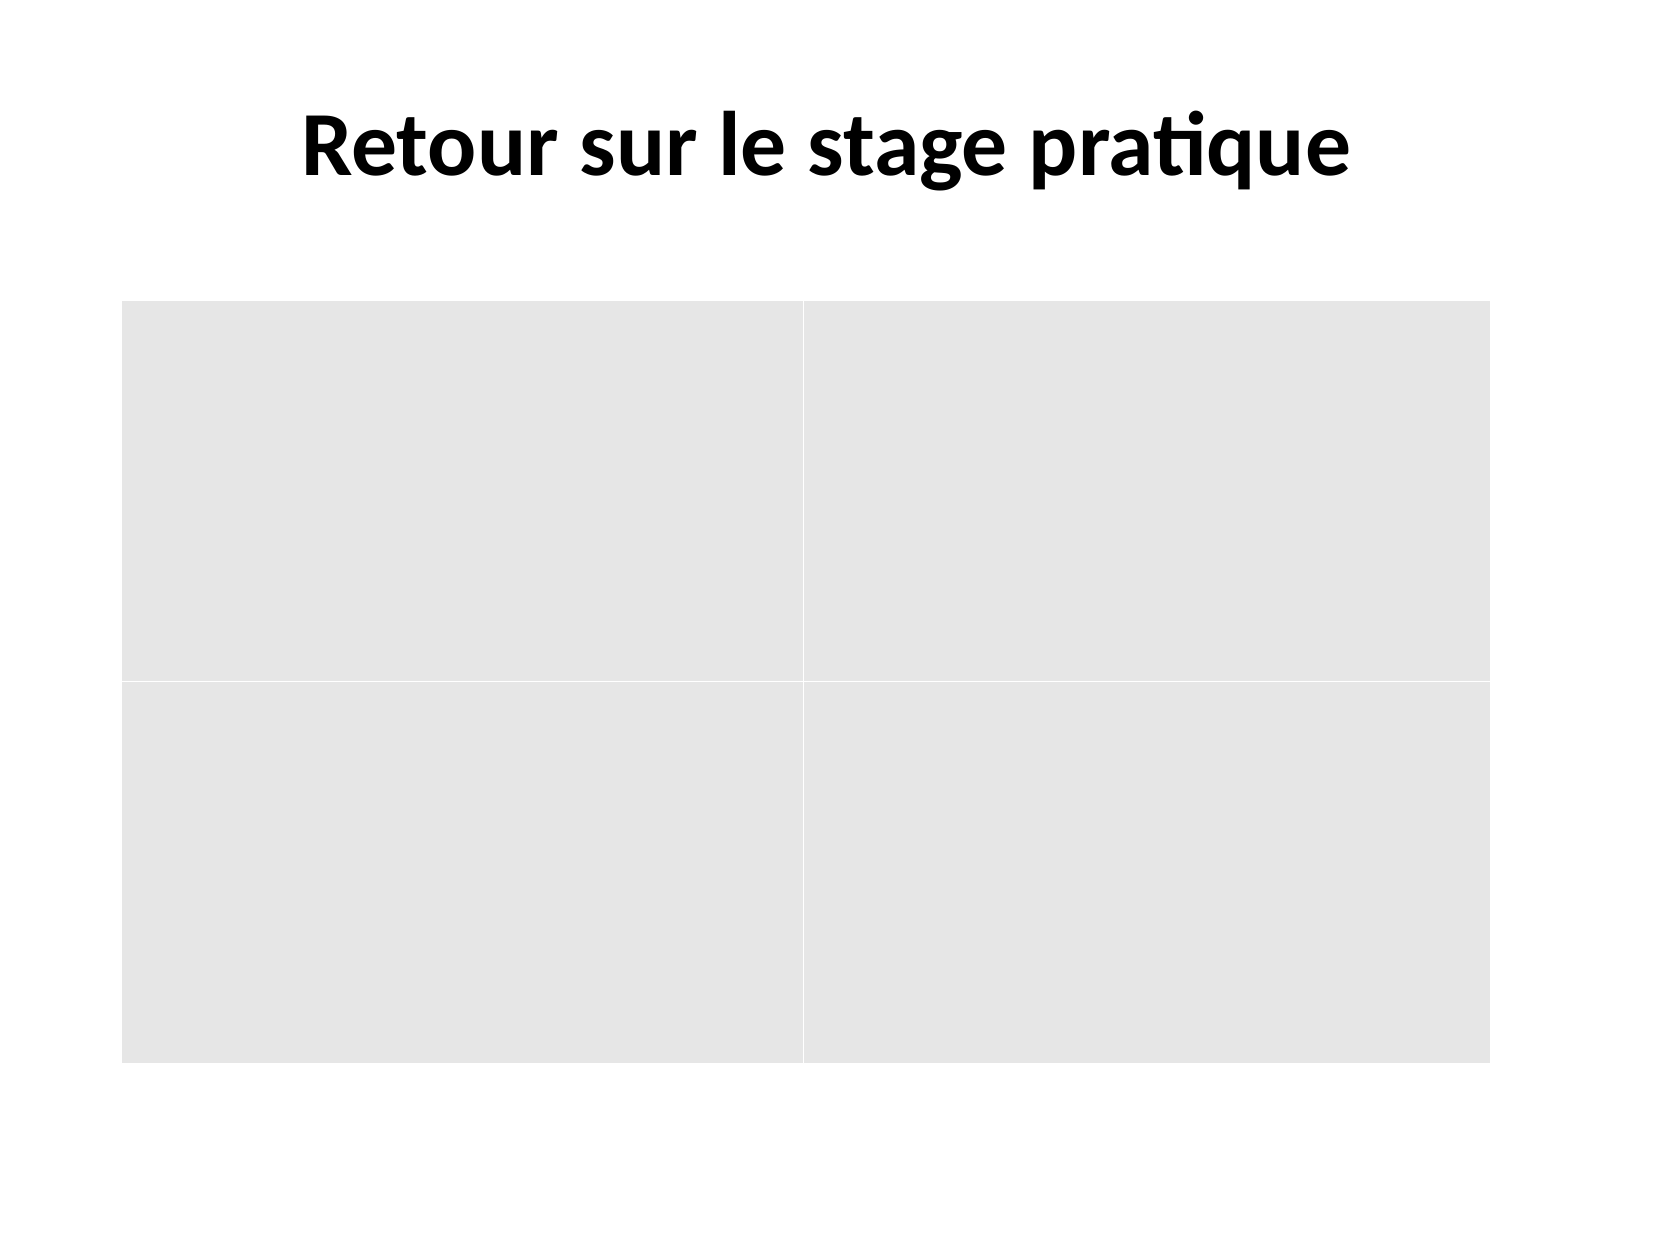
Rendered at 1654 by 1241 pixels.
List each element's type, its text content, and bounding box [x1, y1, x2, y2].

table_header [122, 301, 803, 681]
title Retour sur le stage pratique [82, 49, 1571, 257]
table_header [804, 301, 1490, 681]
table_cell [122, 682, 803, 1063]
table_cell [804, 682, 1490, 1063]
